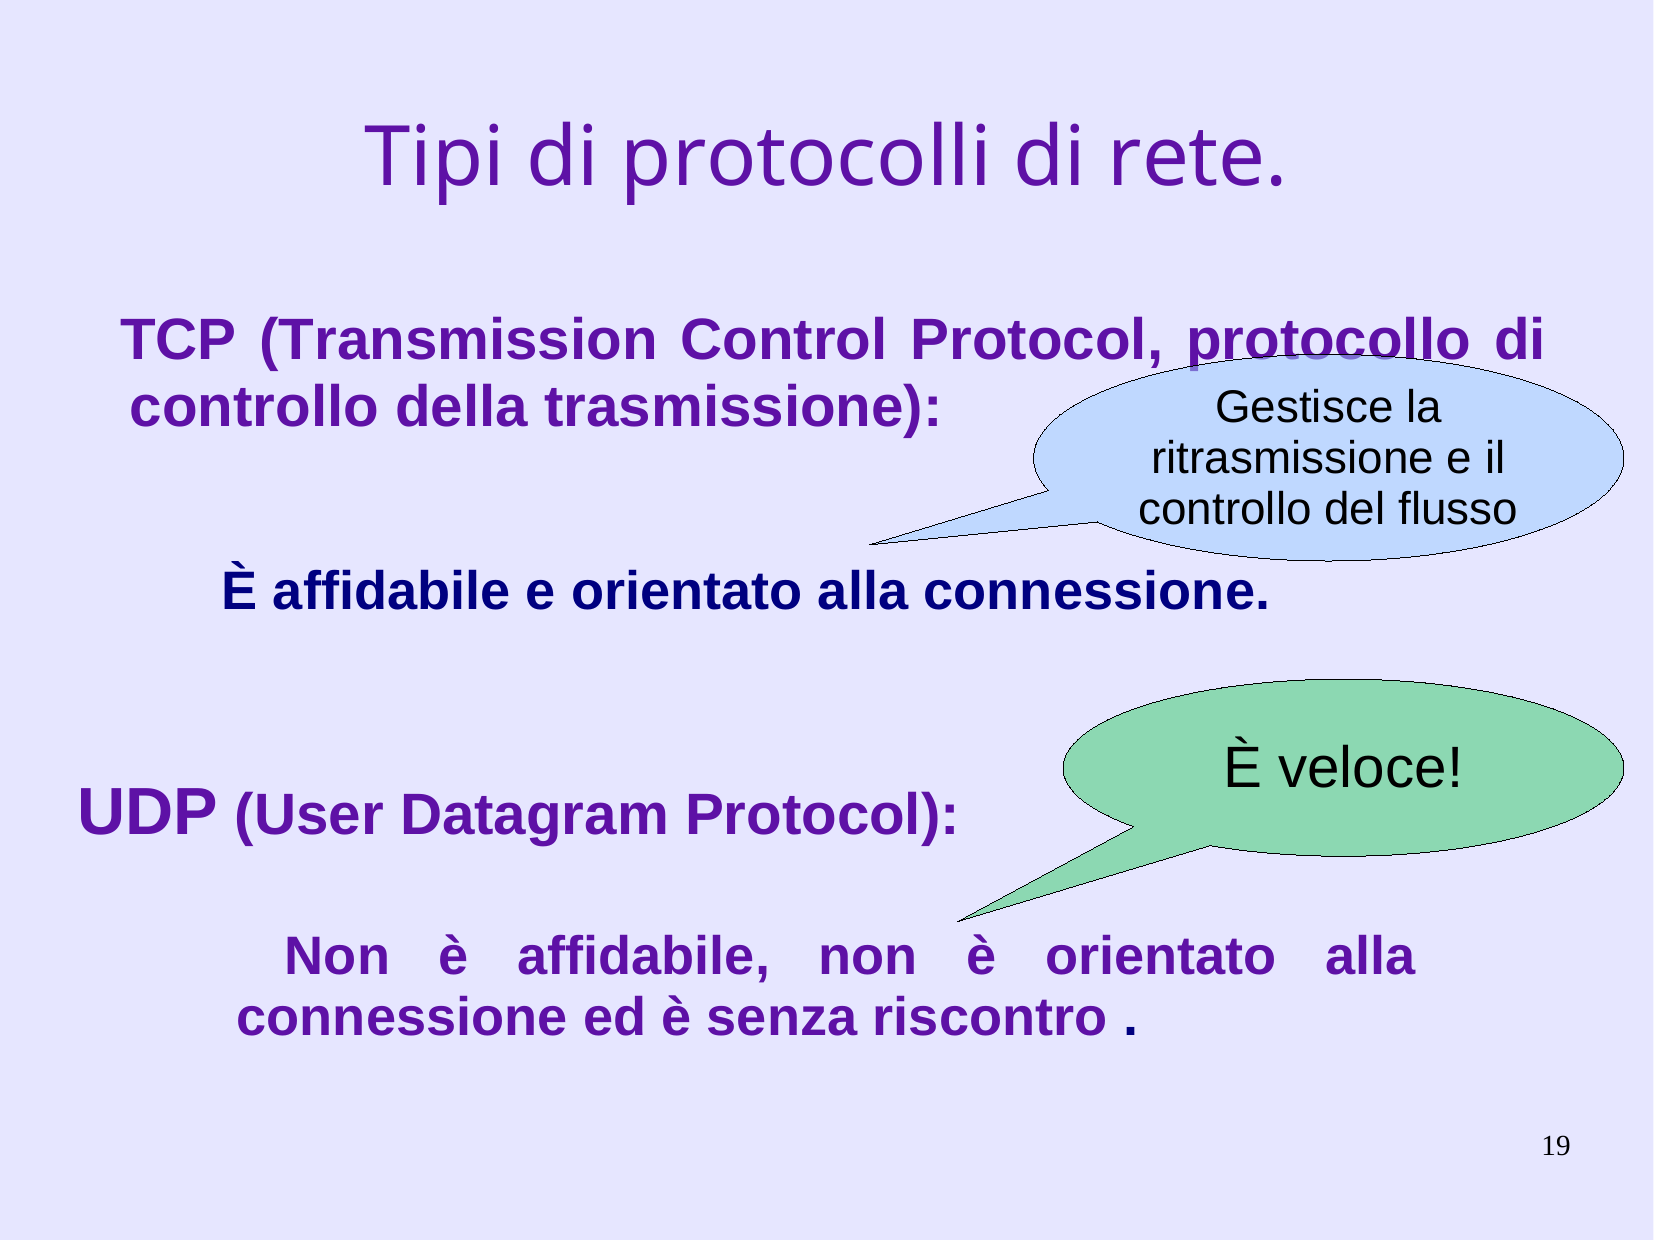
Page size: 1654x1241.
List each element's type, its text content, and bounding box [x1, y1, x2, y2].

text_box È affidabile e orientato alla connessione. [206, 501, 1388, 680]
title Tipi di protocolli di rete. [82, 49, 1571, 257]
subtitle TCP (Transmission Control Protocol, protocollo di controllo della trasmissione): [59, 295, 1548, 443]
text_box Non è affidabile, non è orientato alla connessione ed è senza riscontro . [236, 908, 1418, 1063]
text_box È veloce! [957, 679, 1624, 922]
text_box UDP (User Datagram Protocol): [59, 738, 1034, 886]
text_box Gestisce la ritrasmissione e il controllo del flusso [869, 354, 1624, 562]
